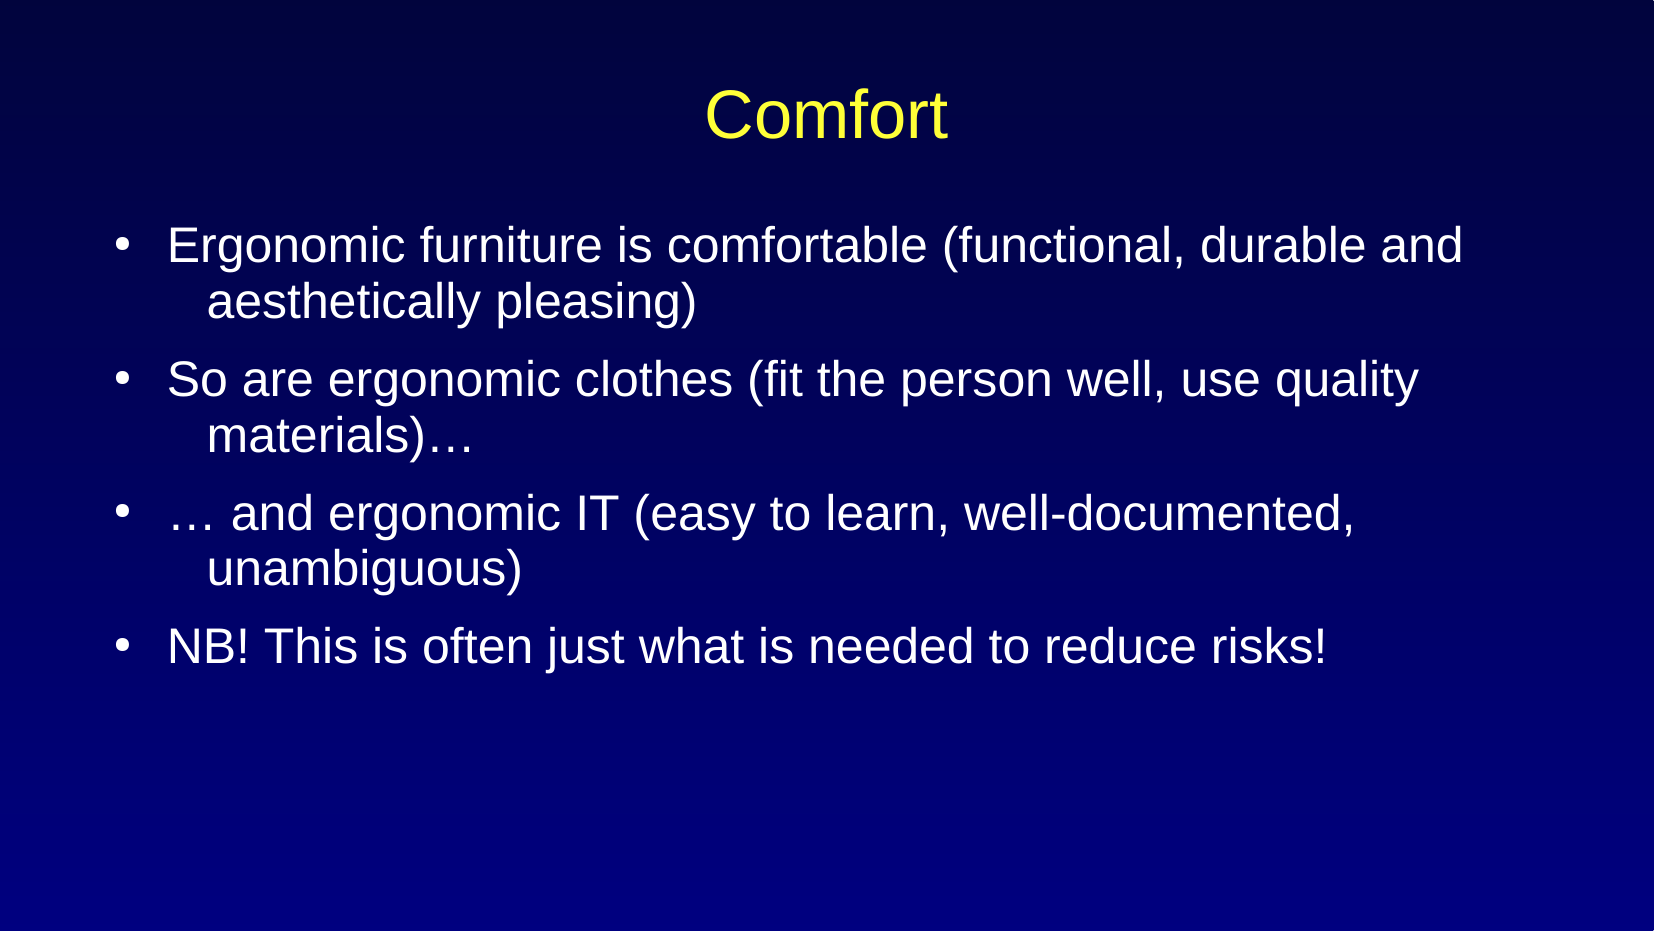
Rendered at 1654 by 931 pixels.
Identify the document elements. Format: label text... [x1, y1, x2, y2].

title Comfort [82, 37, 1571, 193]
list Ergonomic furniture is comfortable (functional, durable and aesthetically pleasing) So are ergonomic clothes (fit the person well, use quality materials)… … and ergonomic IT (easy to learn, well-documented, unambiguous) NB! This is often just what is needed to reduce risks! [82, 217, 1571, 758]
